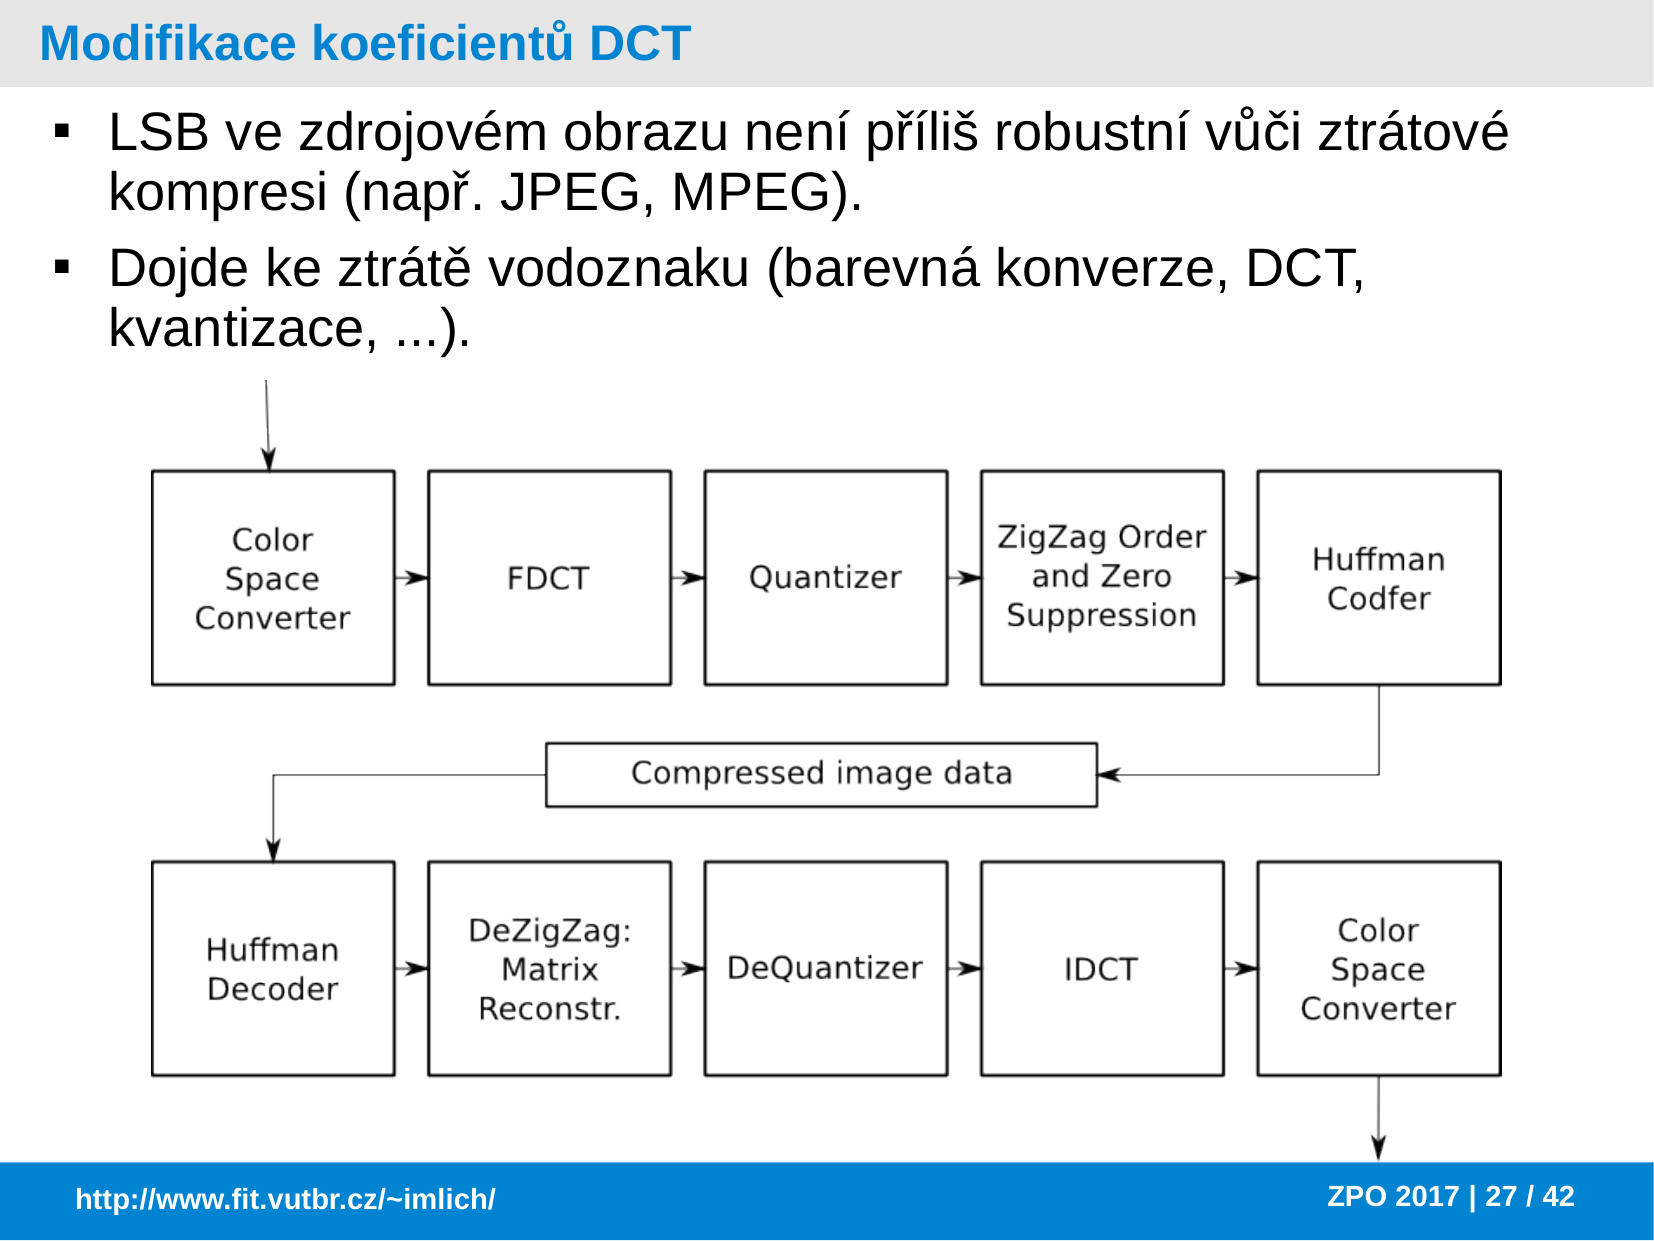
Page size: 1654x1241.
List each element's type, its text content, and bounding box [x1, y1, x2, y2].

list LSB ve zdrojovém obrazu není příliš robustní vůči ztrátové kompresi (např. JPEG, MPEG). Dojde ke ztrátě vodoznaku (barevná konverze, DCT, kvantizace, ...). [37, 101, 1613, 1126]
picture [151, 380, 1502, 1162]
title Modifikace koeficientů DCT [39, 5, 1615, 81]
